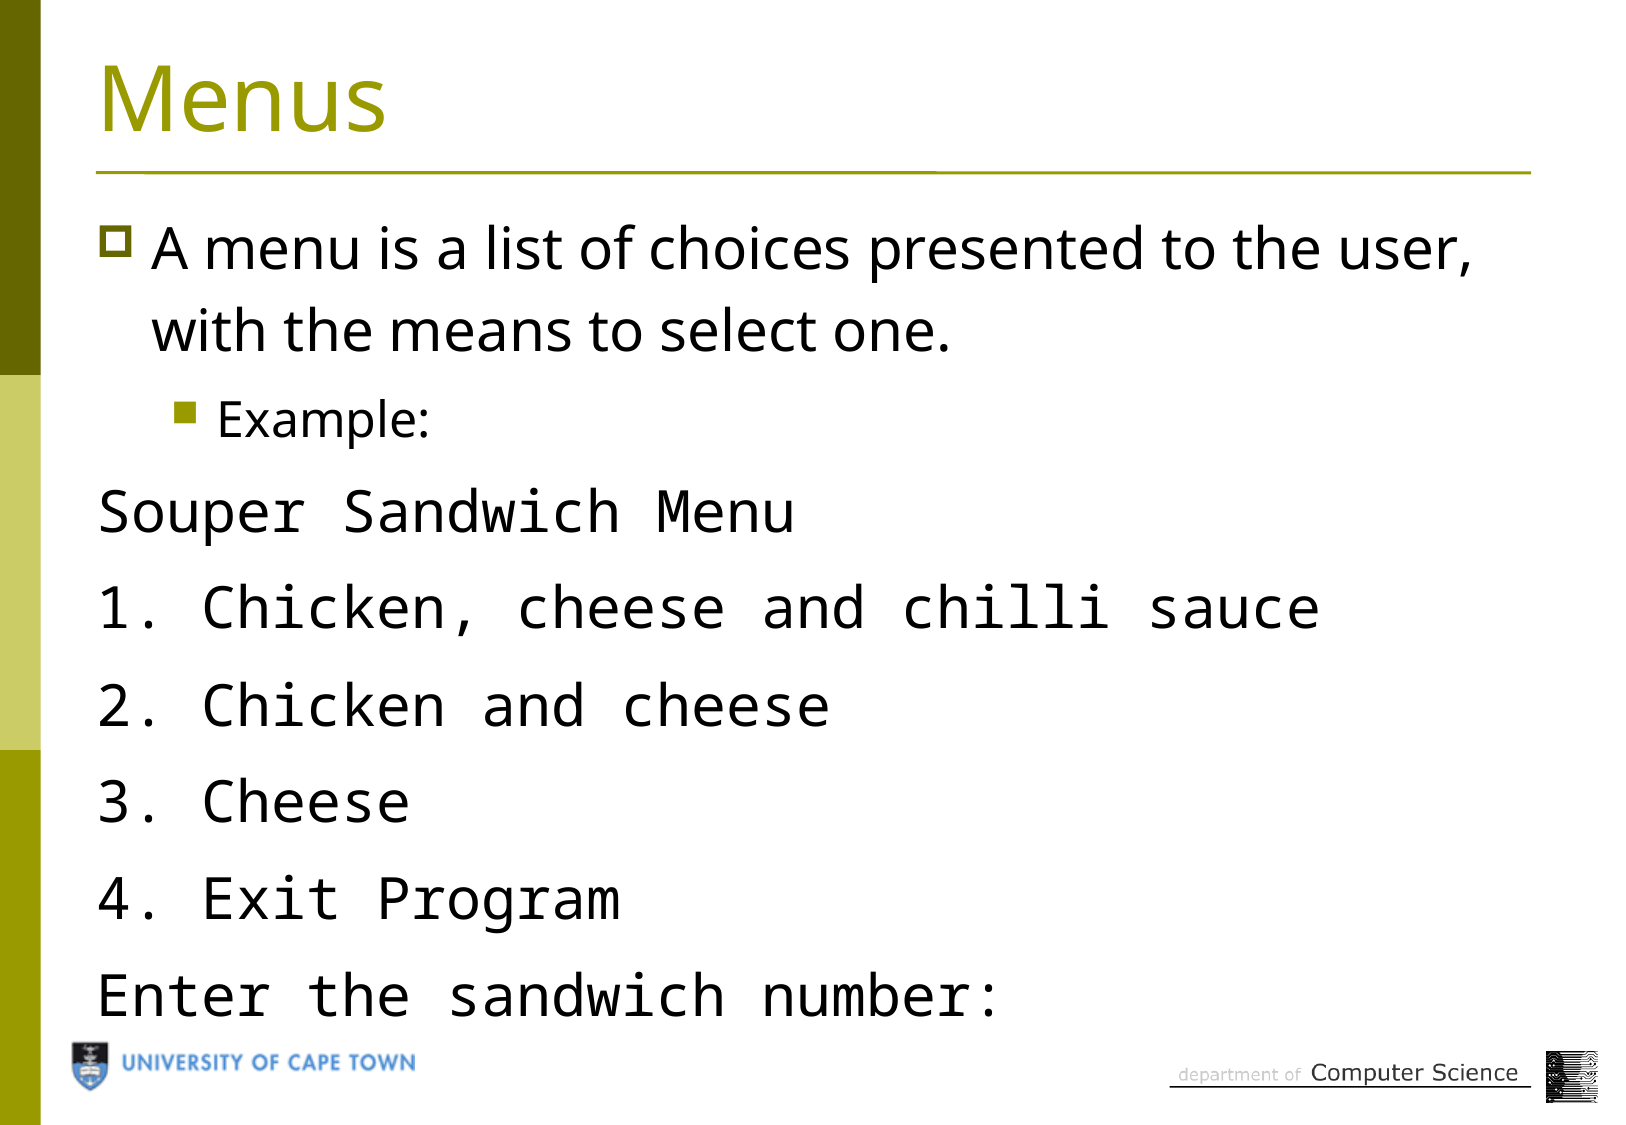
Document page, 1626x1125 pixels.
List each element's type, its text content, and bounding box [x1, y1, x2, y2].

picture [61, 1024, 415, 1103]
list A menu is a list of choices presented to the user, with the means to select one. Example: Souper Sandwich Menu 1. Chicken, cheese and chilli sauce 2. Chicken and cheese 3. Cheese 4. Exit Program Enter the sandwich number: [81, 196, 1543, 1021]
title Menus [81, 21, 1543, 180]
picture [1169, 1043, 1532, 1091]
picture [1546, 1051, 1598, 1103]
